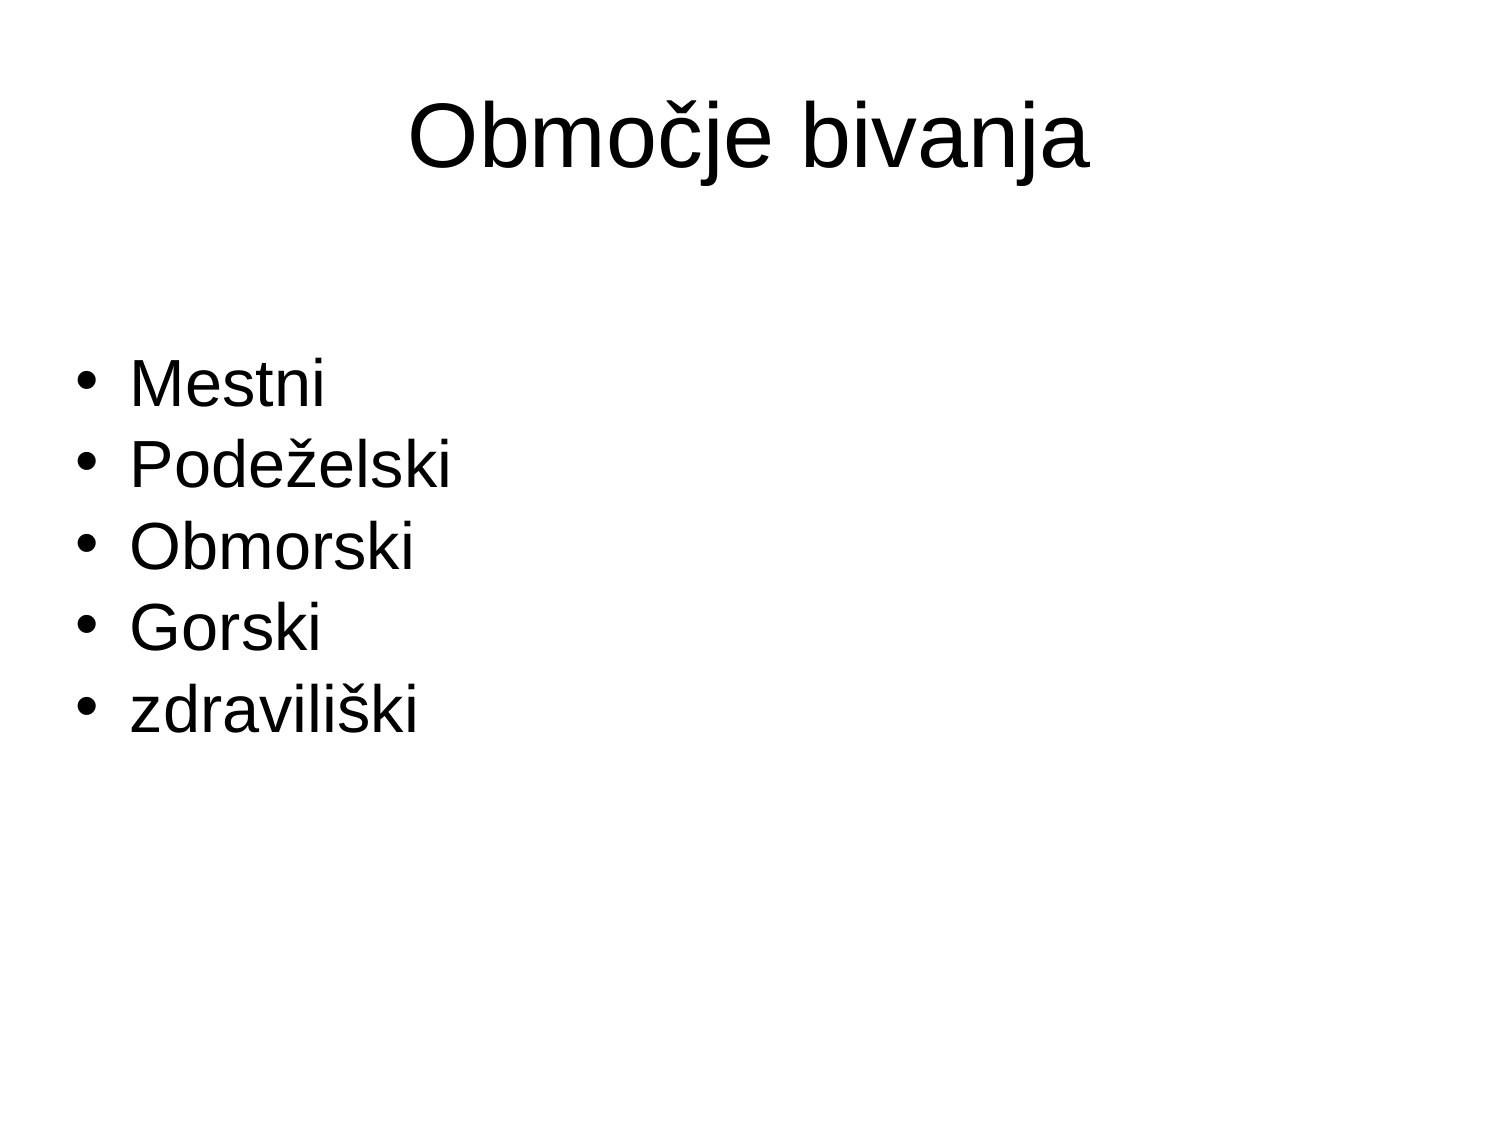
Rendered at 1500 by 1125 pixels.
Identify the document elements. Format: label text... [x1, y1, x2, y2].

title Območje bivanja [75, 28, 1425, 249]
list Mestni Podeželski Obmorski Gorski zdraviliški [75, 354, 1425, 991]
